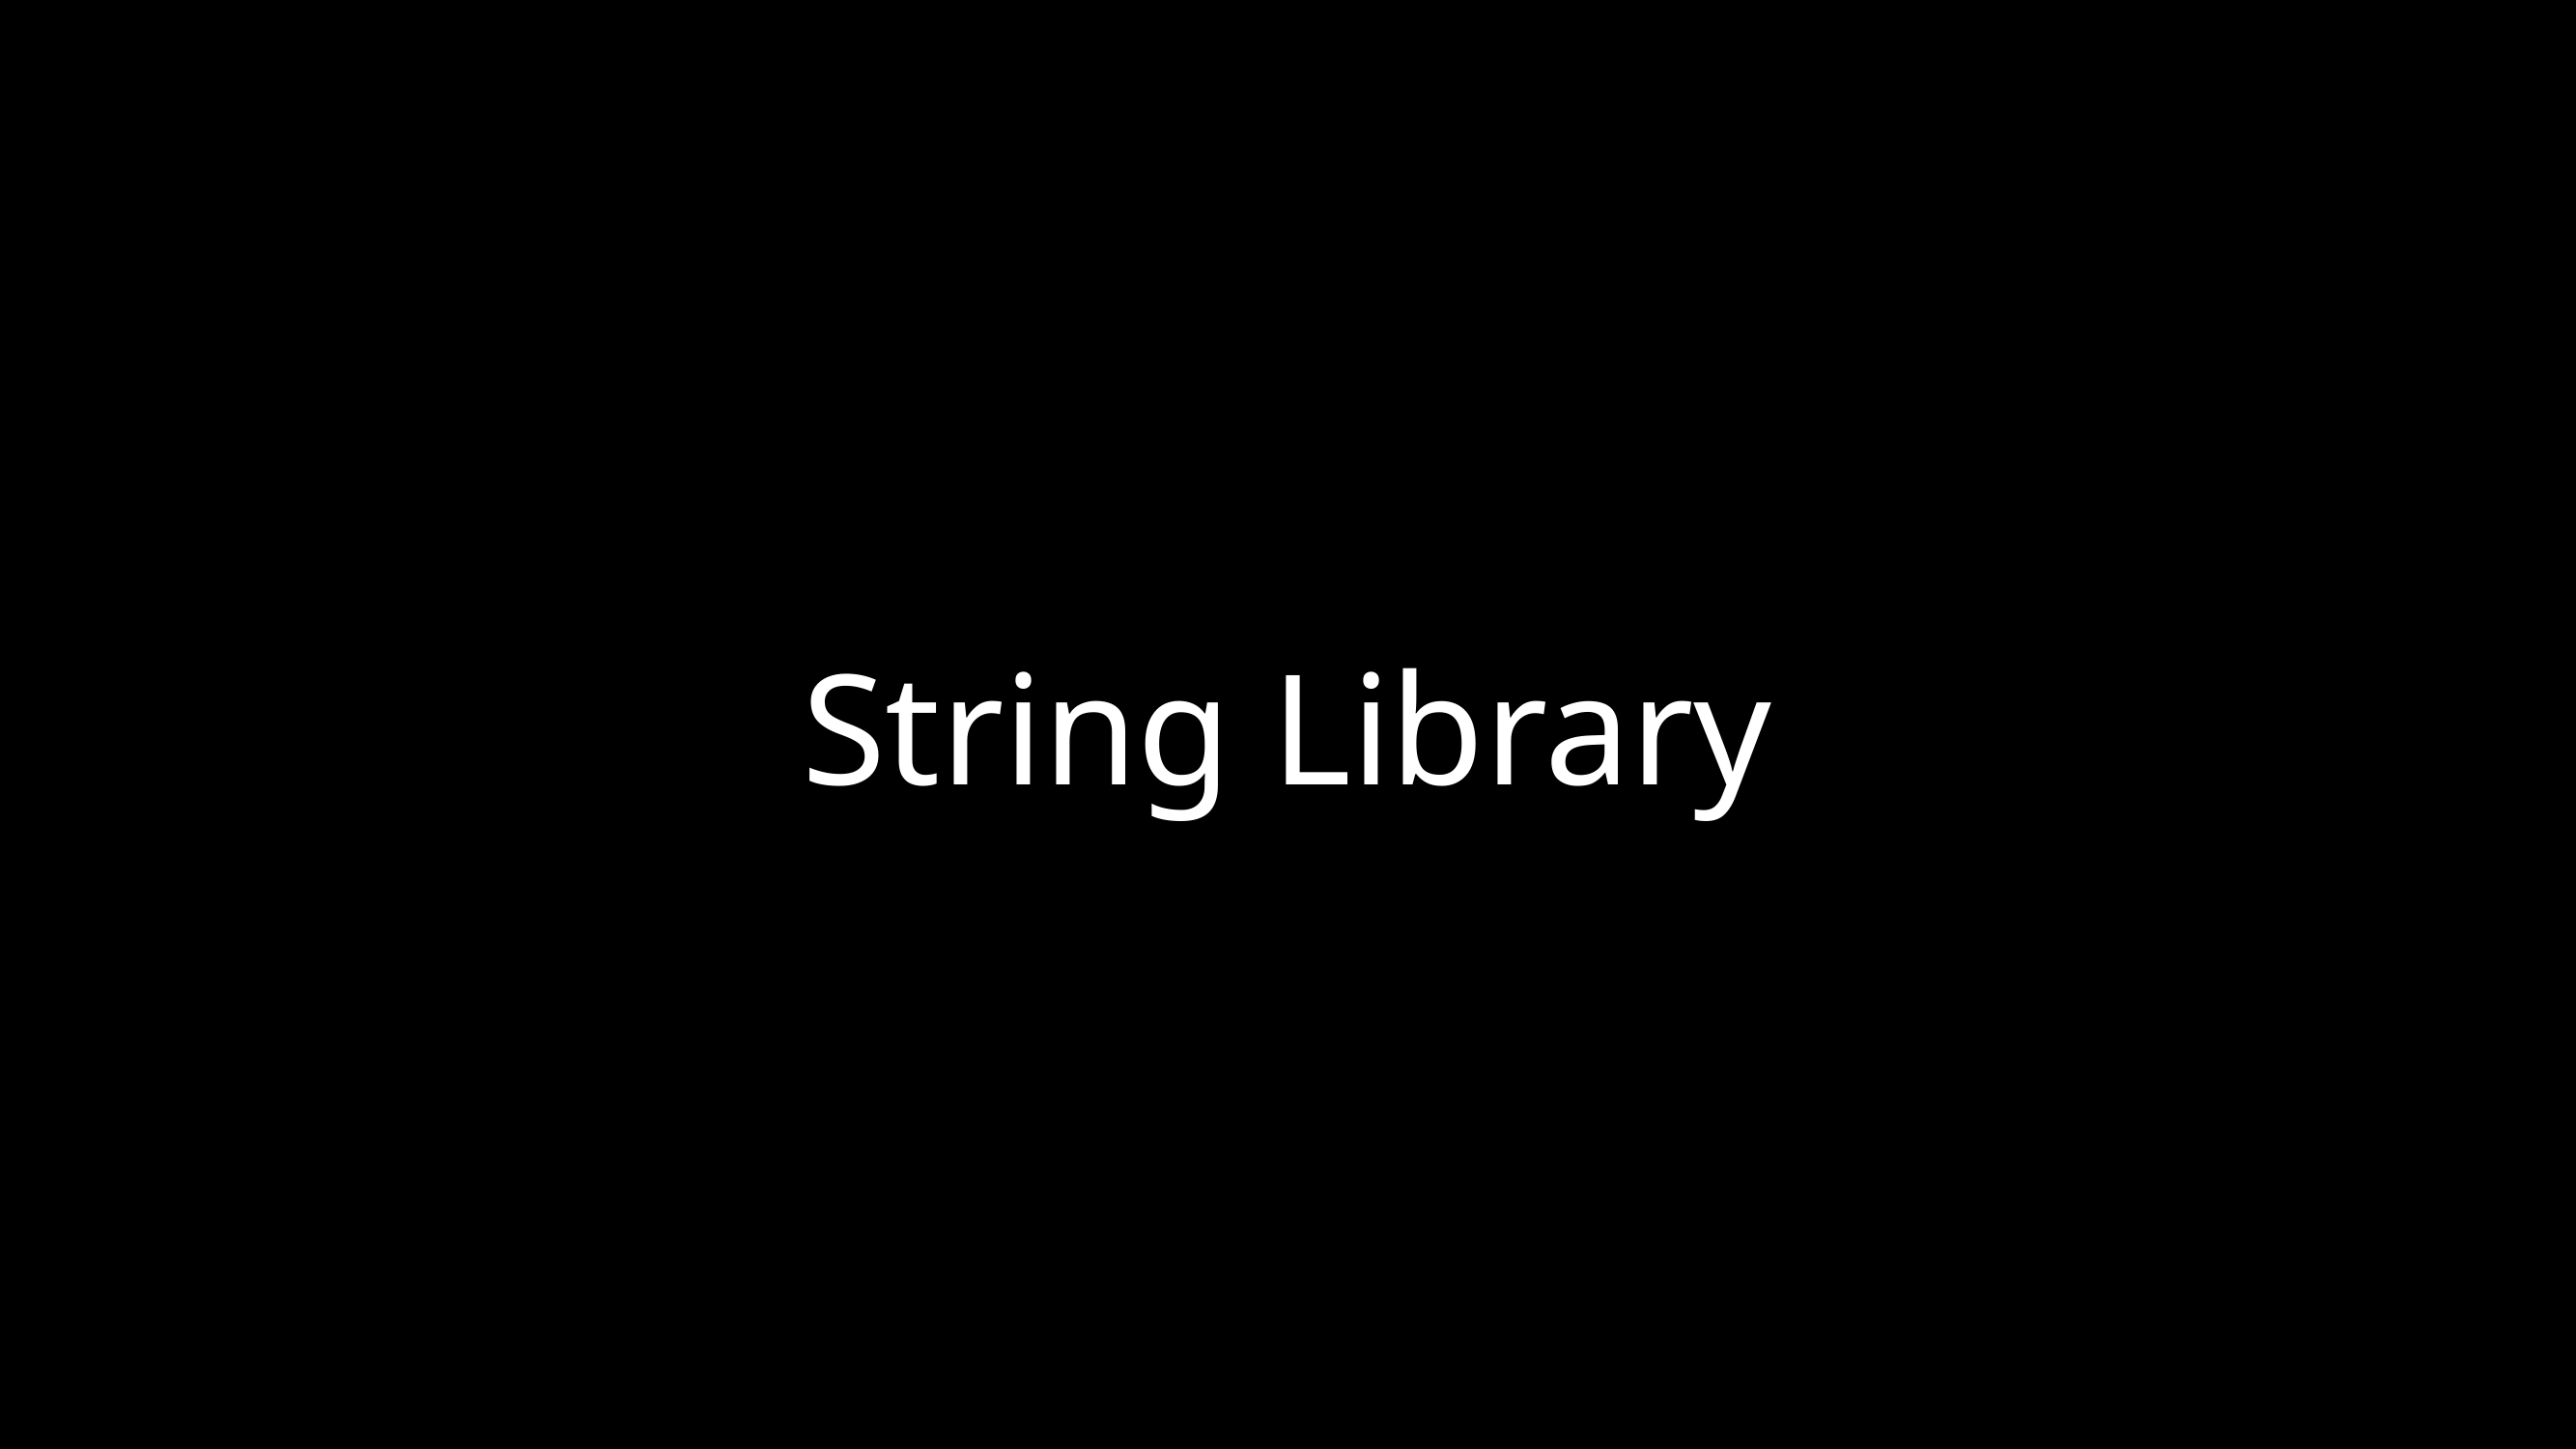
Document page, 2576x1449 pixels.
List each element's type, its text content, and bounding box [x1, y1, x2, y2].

title String Library [183, 440, 2392, 1007]
